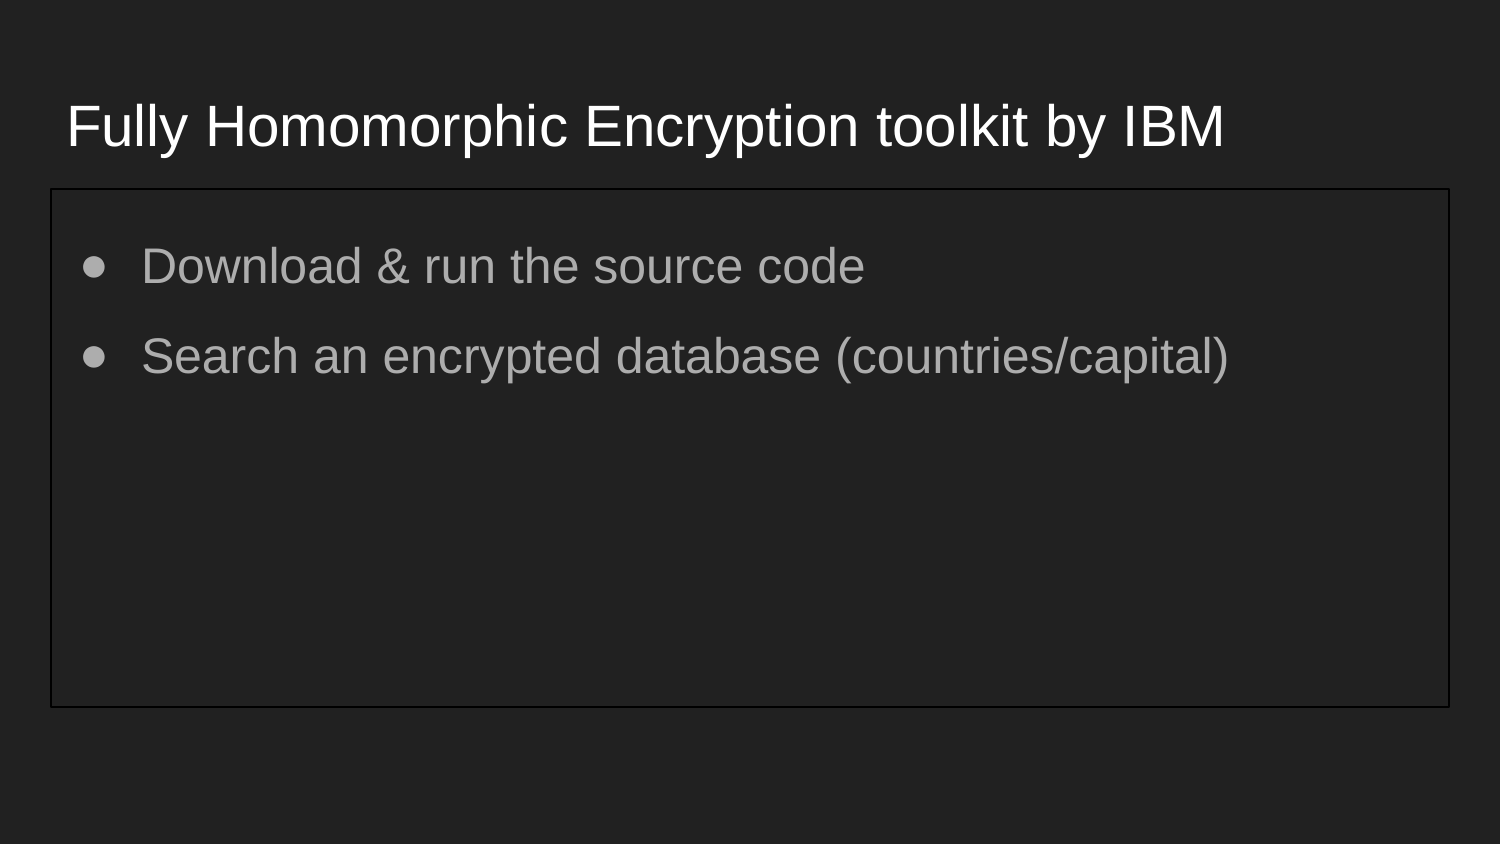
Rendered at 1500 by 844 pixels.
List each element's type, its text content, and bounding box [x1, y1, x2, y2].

title Fully Homomorphic Encryption toolkit by IBM [51, 72, 1449, 167]
list Download & run the source code Search an encrypted database (countries/capital) [51, 189, 1449, 708]
